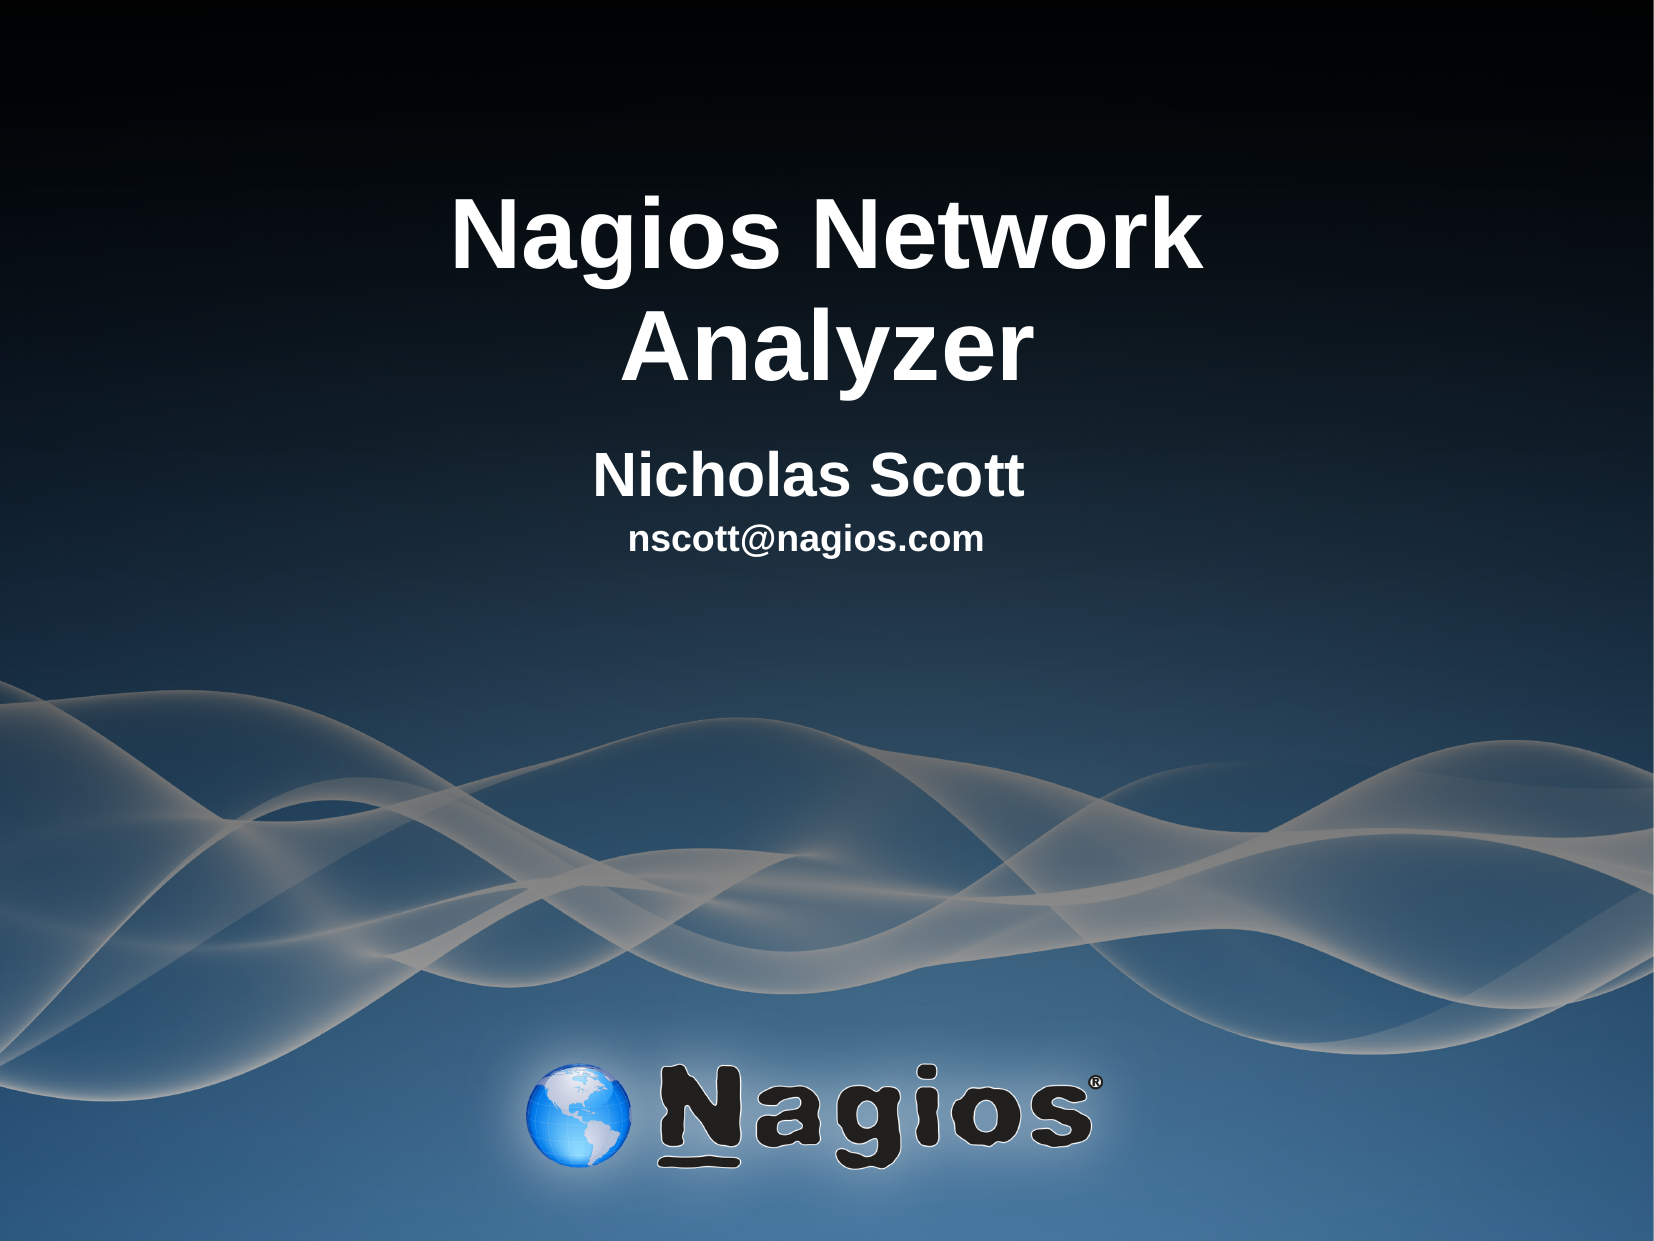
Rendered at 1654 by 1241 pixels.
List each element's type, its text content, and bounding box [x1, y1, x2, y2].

picture [0, 0, 1654, 1241]
text_box nscott@nagios.com [519, 509, 1093, 567]
text_box Nagios Network Analyzer [381, 170, 1274, 410]
text_box Nicholas Scott [0, 432, 1636, 518]
